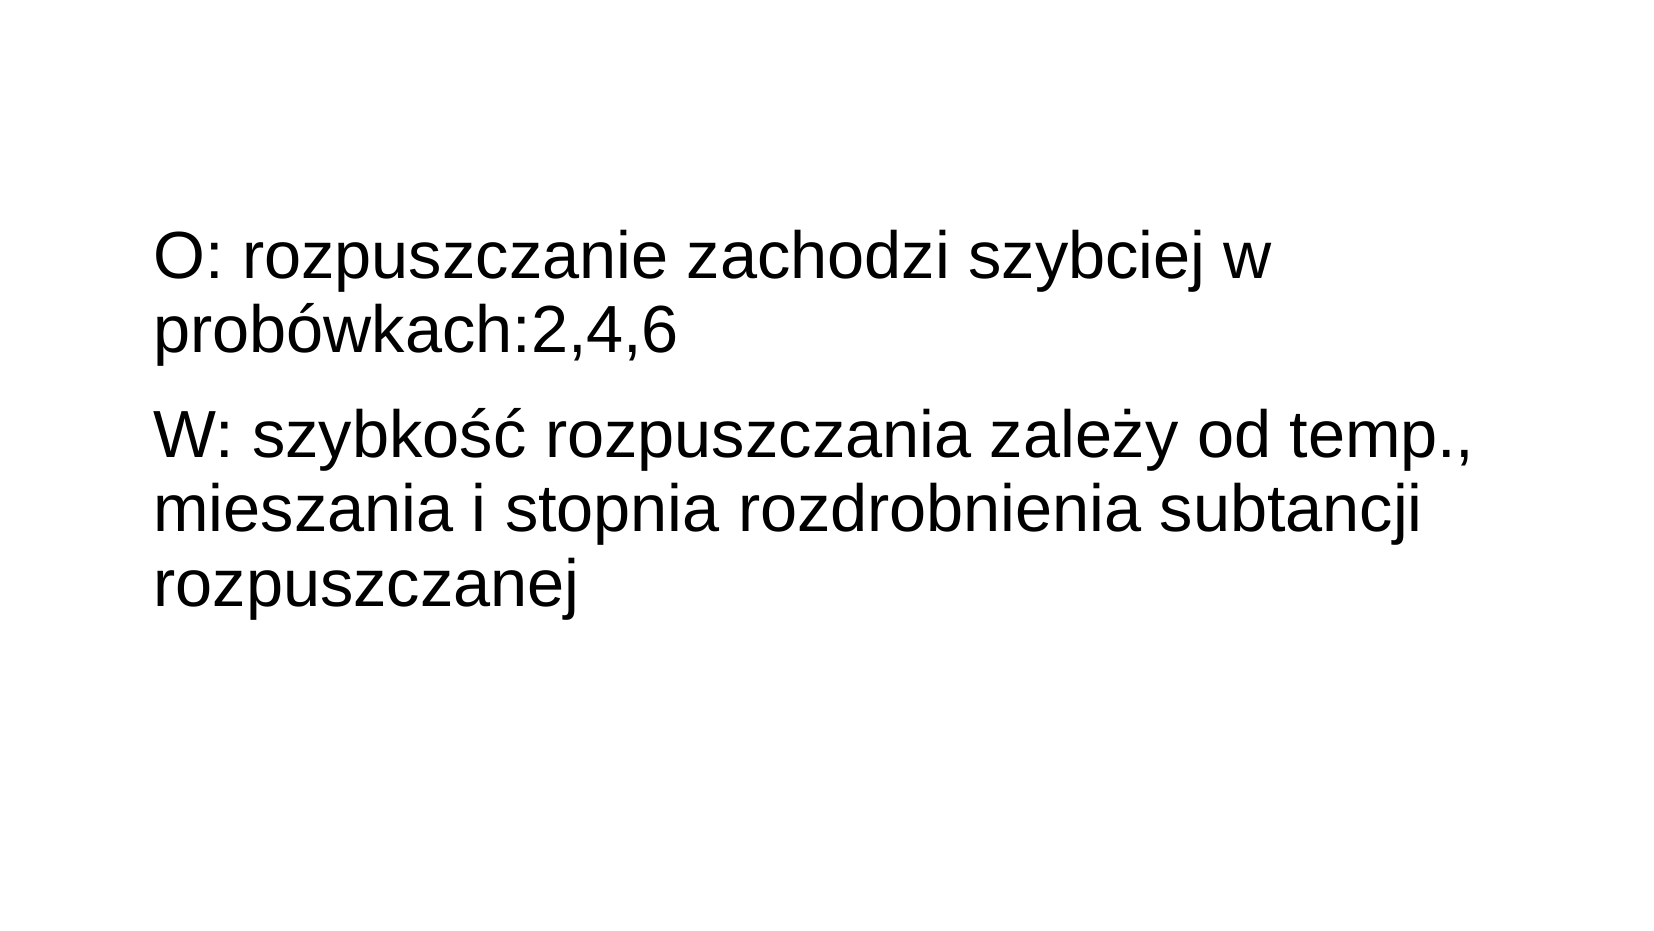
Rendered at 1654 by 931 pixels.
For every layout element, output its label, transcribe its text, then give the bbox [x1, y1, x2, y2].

list O: rozpuszczanie zachodzi szybciej w probówkach:2,4,6 W: szybkość rozpuszczania zależy od temp., mieszania i stopnia rozdrobnienia subtancji rozpuszczanej [82, 217, 1571, 758]
